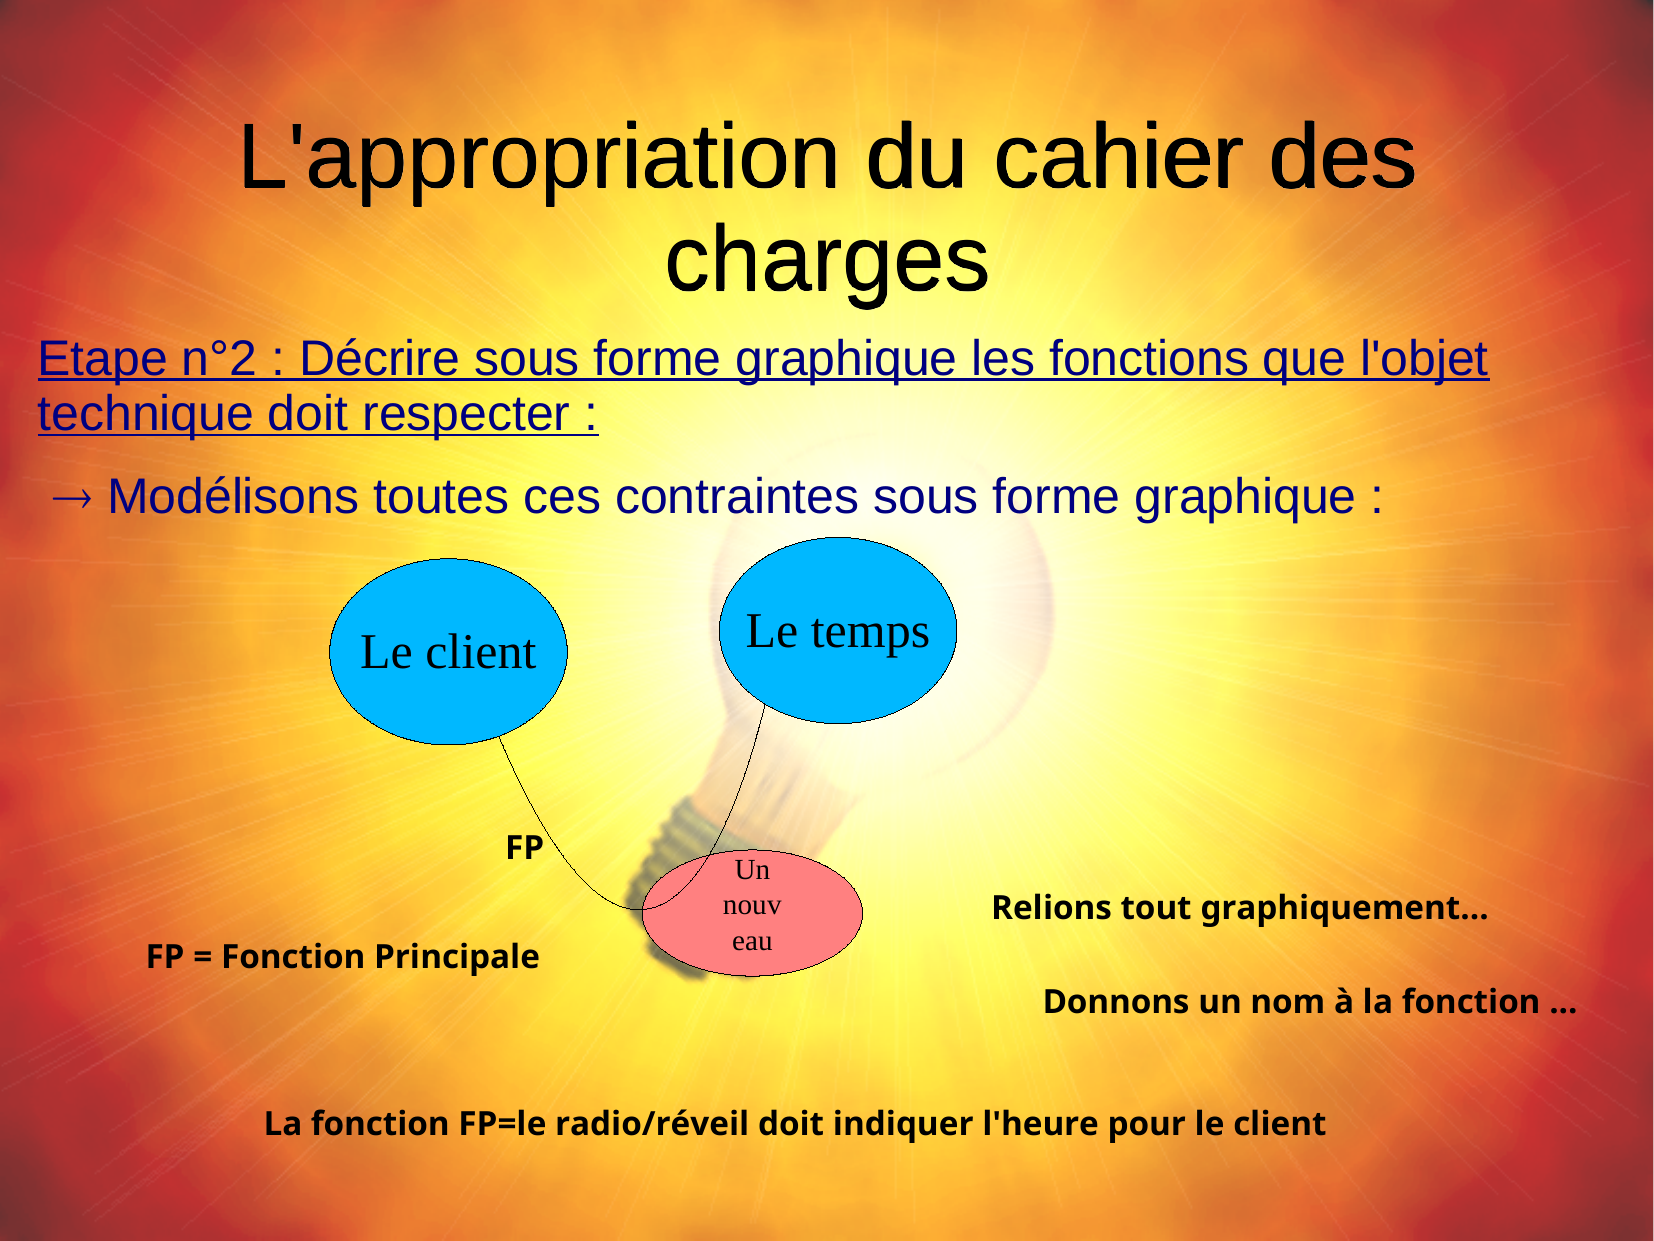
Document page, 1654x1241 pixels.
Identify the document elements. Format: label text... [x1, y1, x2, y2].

text_box Un nouveau radio/réveil [642, 849, 863, 977]
title L'appropriation du cahier des charges [121, 103, 1534, 311]
text_box Le temps [719, 537, 957, 724]
text_box FP = Fonction Principale [145, 933, 658, 980]
text_box Le client [329, 558, 568, 745]
text_box Etape n°2 : Décrire sous forme graphique les fonctions que l'objet technique doit respecter : [37, 329, 1654, 442]
text_box  Modélisons toutes ces contraintes sous forme graphique : [52, 466, 1654, 528]
text_box Relions tout graphiquement... [991, 884, 1503, 931]
text_box La fonction FP=le radio/réveil doit indiquer l'heure pour le client [263, 1100, 1337, 1147]
text_box Donnons un nom à la fonction ... [0, 0, 1654, 1241]
text_box FP [505, 824, 634, 871]
